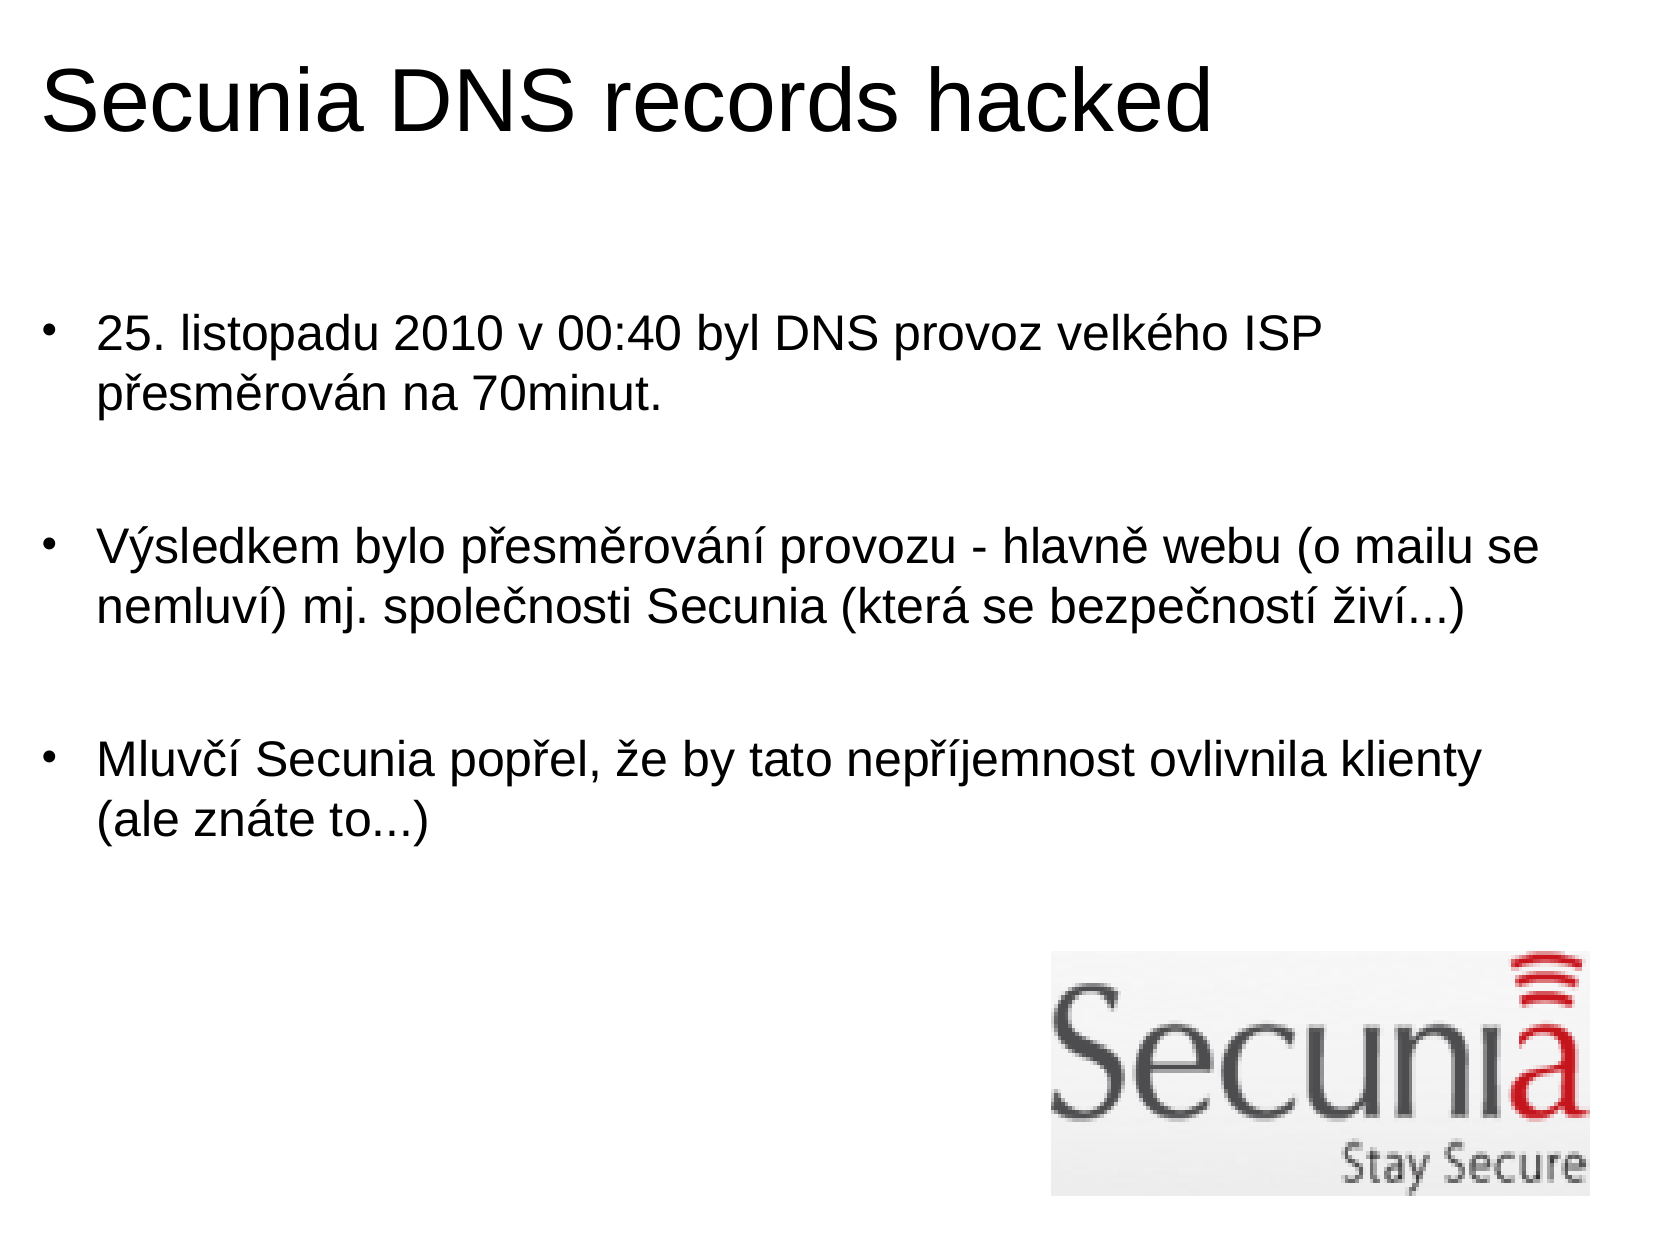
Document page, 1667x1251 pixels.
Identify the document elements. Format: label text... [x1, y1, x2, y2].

title Secunia DNS records hacked [40, 50, 1627, 201]
list 25. listopadu 2010 v 00:40 byl DNS provoz velkého ISP přesměrován na 70minut. Výsledkem bylo přesměrování provozu - hlavně webu (o mailu se nemluví) mj. společnosti Secunia (která se bezpečností živí...) Mluvčí Secunia popřel, že by tato nepříjemnost ovlivnila klienty (ale znáte to...) [40, 300, 1627, 1201]
picture [1051, 951, 1590, 1196]
